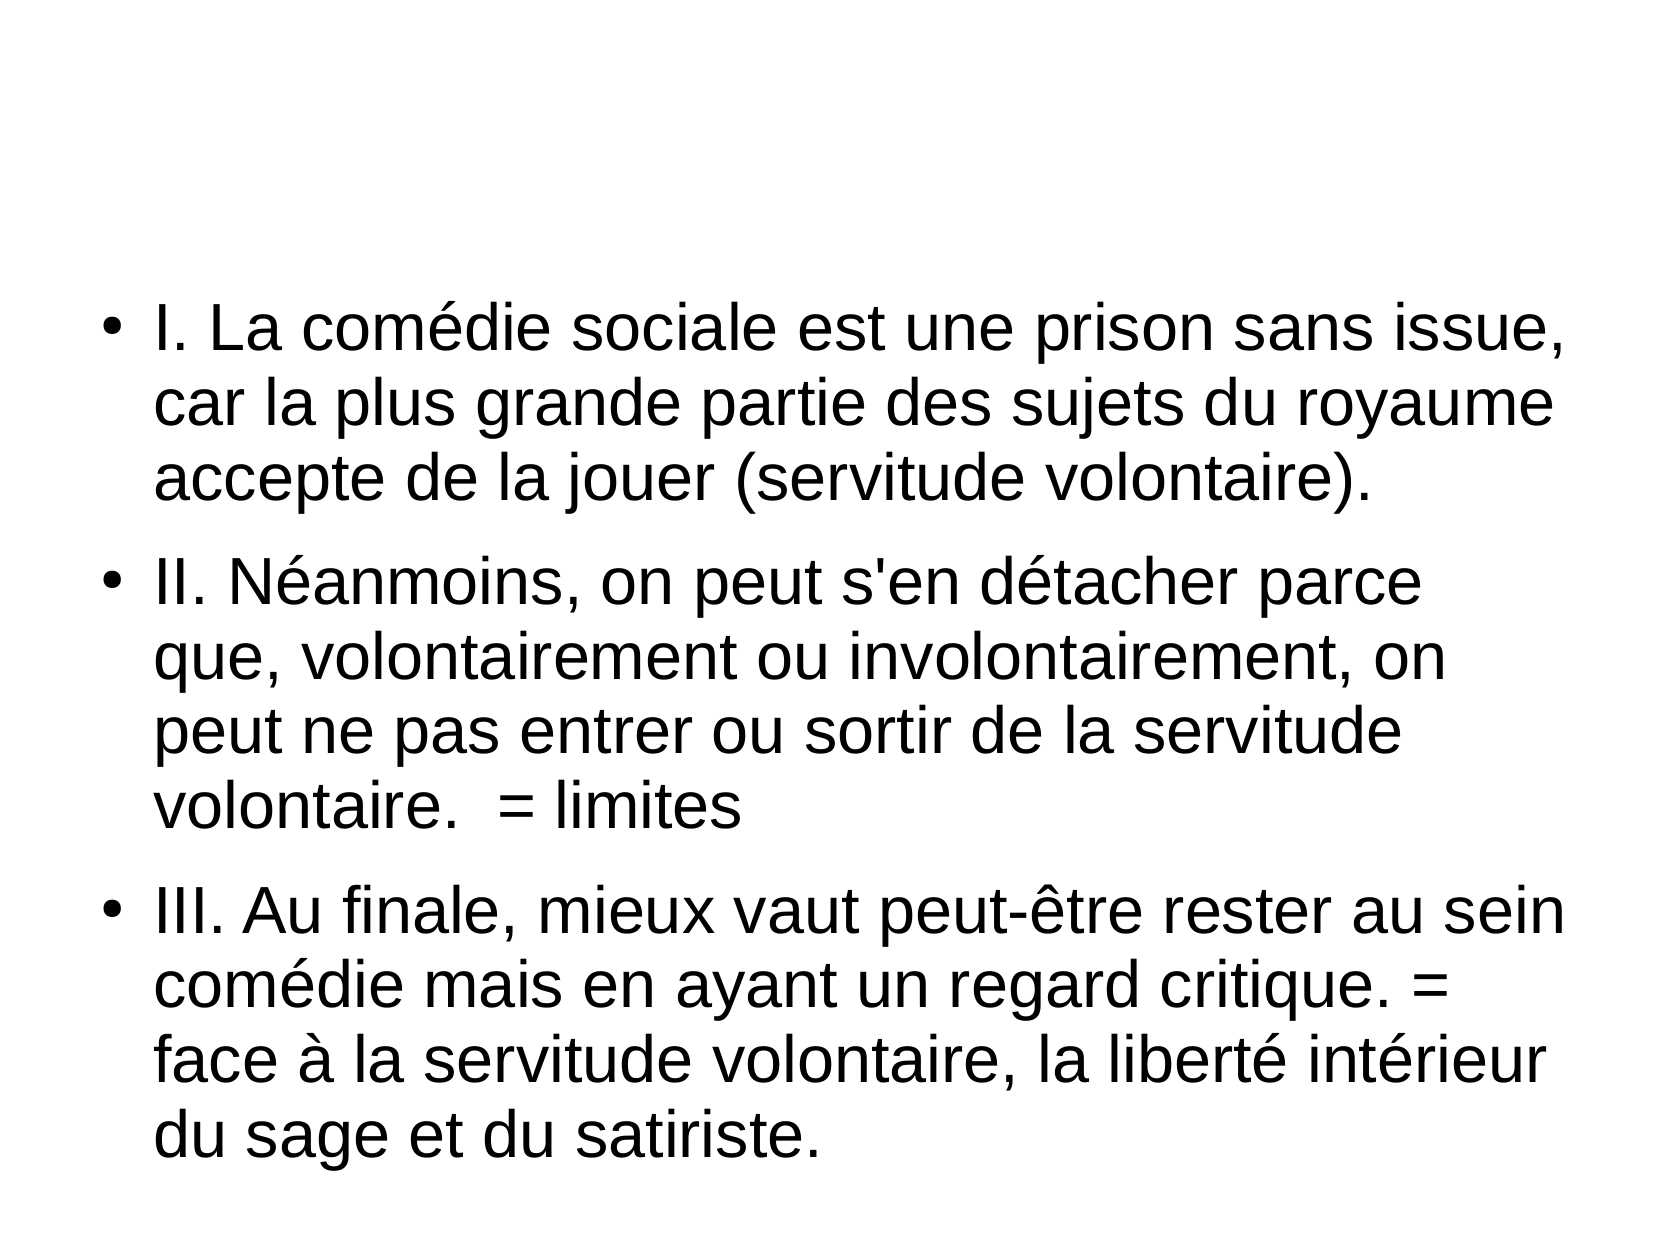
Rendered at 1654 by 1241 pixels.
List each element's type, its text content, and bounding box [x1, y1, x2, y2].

list I. La comédie sociale est une prison sans issue, car la plus grande partie des sujets du royaume accepte de la jouer (servitude volontaire). II. Néanmoins, on peut s'en détacher parce que, volontairement ou involontairement, on peut ne pas entrer ou sortir de la servitude volontaire. = limites III. Au finale, mieux vaut peut-être rester au sein comédie mais en ayant un regard critique. = face à la servitude volontaire, la liberté intérieur du sage et du satiriste. [82, 290, 1571, 1172]
